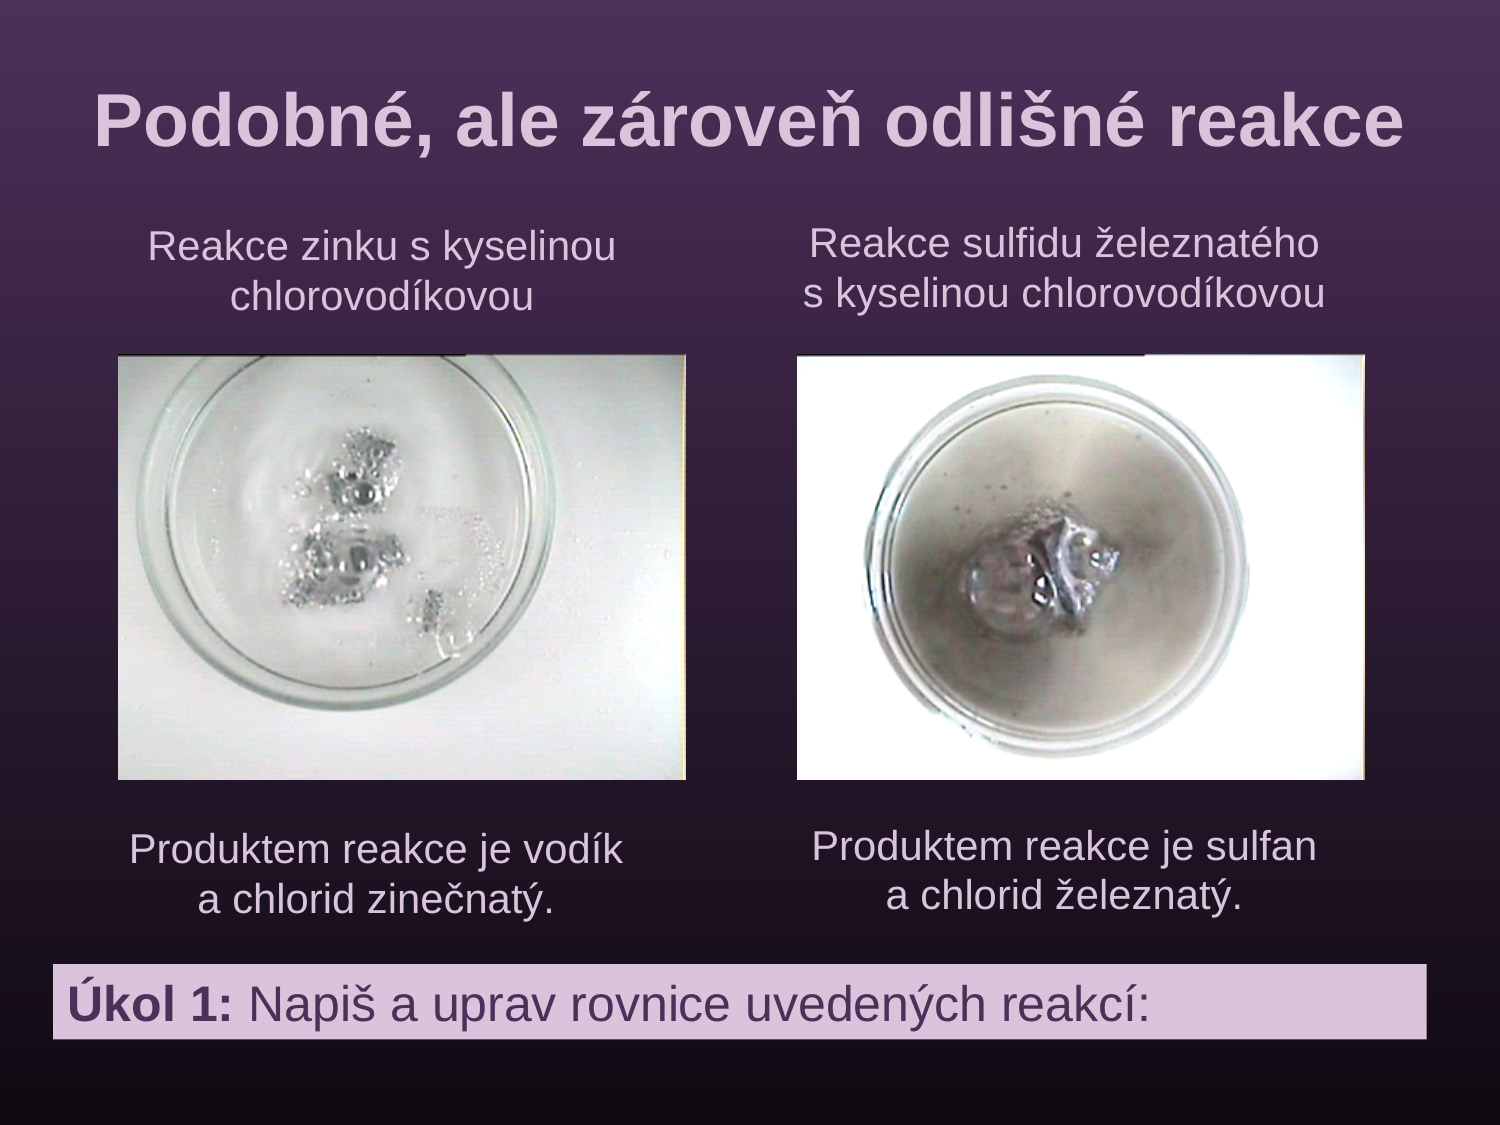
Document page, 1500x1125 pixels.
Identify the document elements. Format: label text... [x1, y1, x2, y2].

picture [118, 354, 686, 780]
picture [797, 354, 1365, 780]
text_box Produktem reakce je sulfan a chlorid železnatý. [761, 810, 1368, 927]
title Podobné, ale zároveň odlišné reakce [75, 45, 1426, 197]
text_box Reakce zinku s kyselinou chlorovodíkovou [85, 211, 680, 327]
text_box Produktem reakce je vodík a chlorid zinečnatý. [73, 813, 680, 930]
text_box Reakce sulfidu železnatého s kyselinou chlorovodíkovou [761, 207, 1368, 324]
text_box Úkol 1: Napiš a uprav rovnice uvedených reakcí: [53, 964, 1427, 1040]
